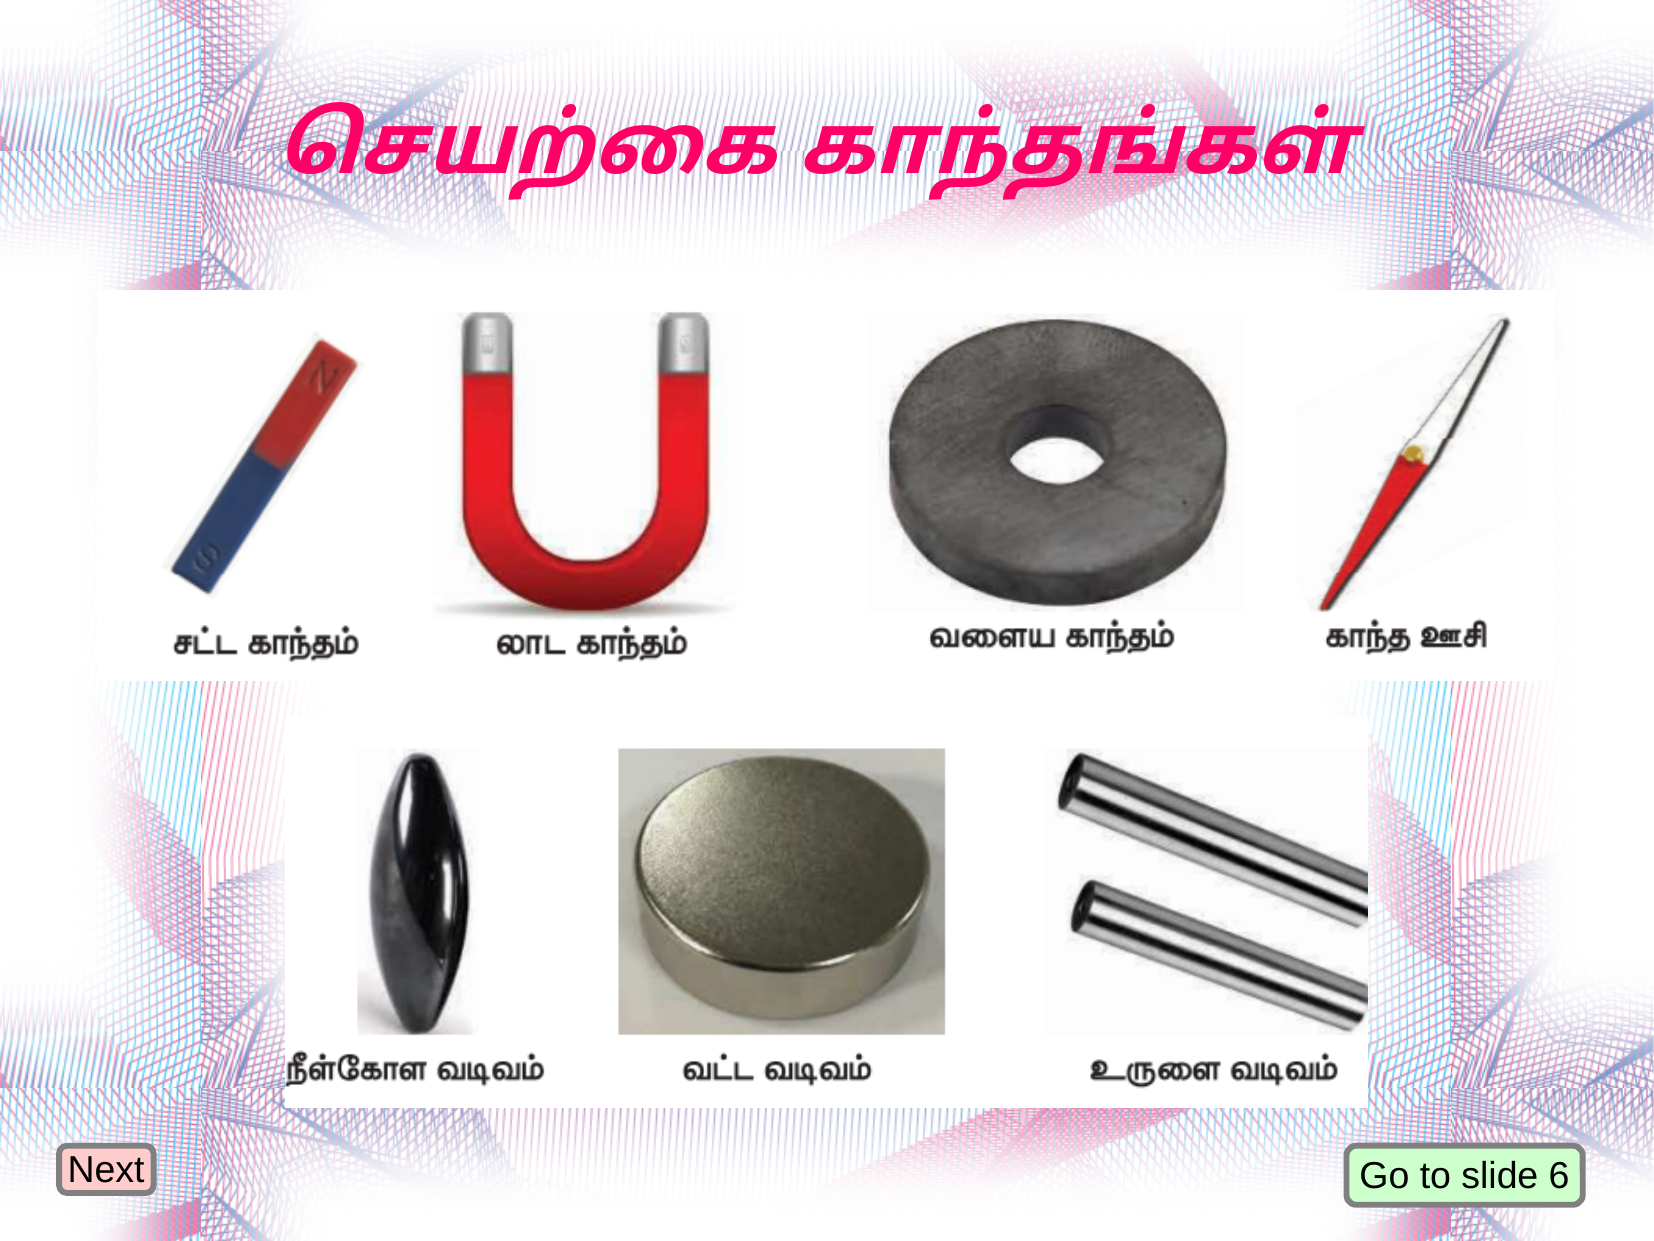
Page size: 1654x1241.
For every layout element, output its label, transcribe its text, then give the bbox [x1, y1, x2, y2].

text_box Go to slide 6 [1346, 1145, 1583, 1205]
picture [0, 0, 1654, 1241]
title செயற்கை காந்தங்கள் [82, 49, 1571, 257]
text_box Next [59, 1145, 154, 1194]
